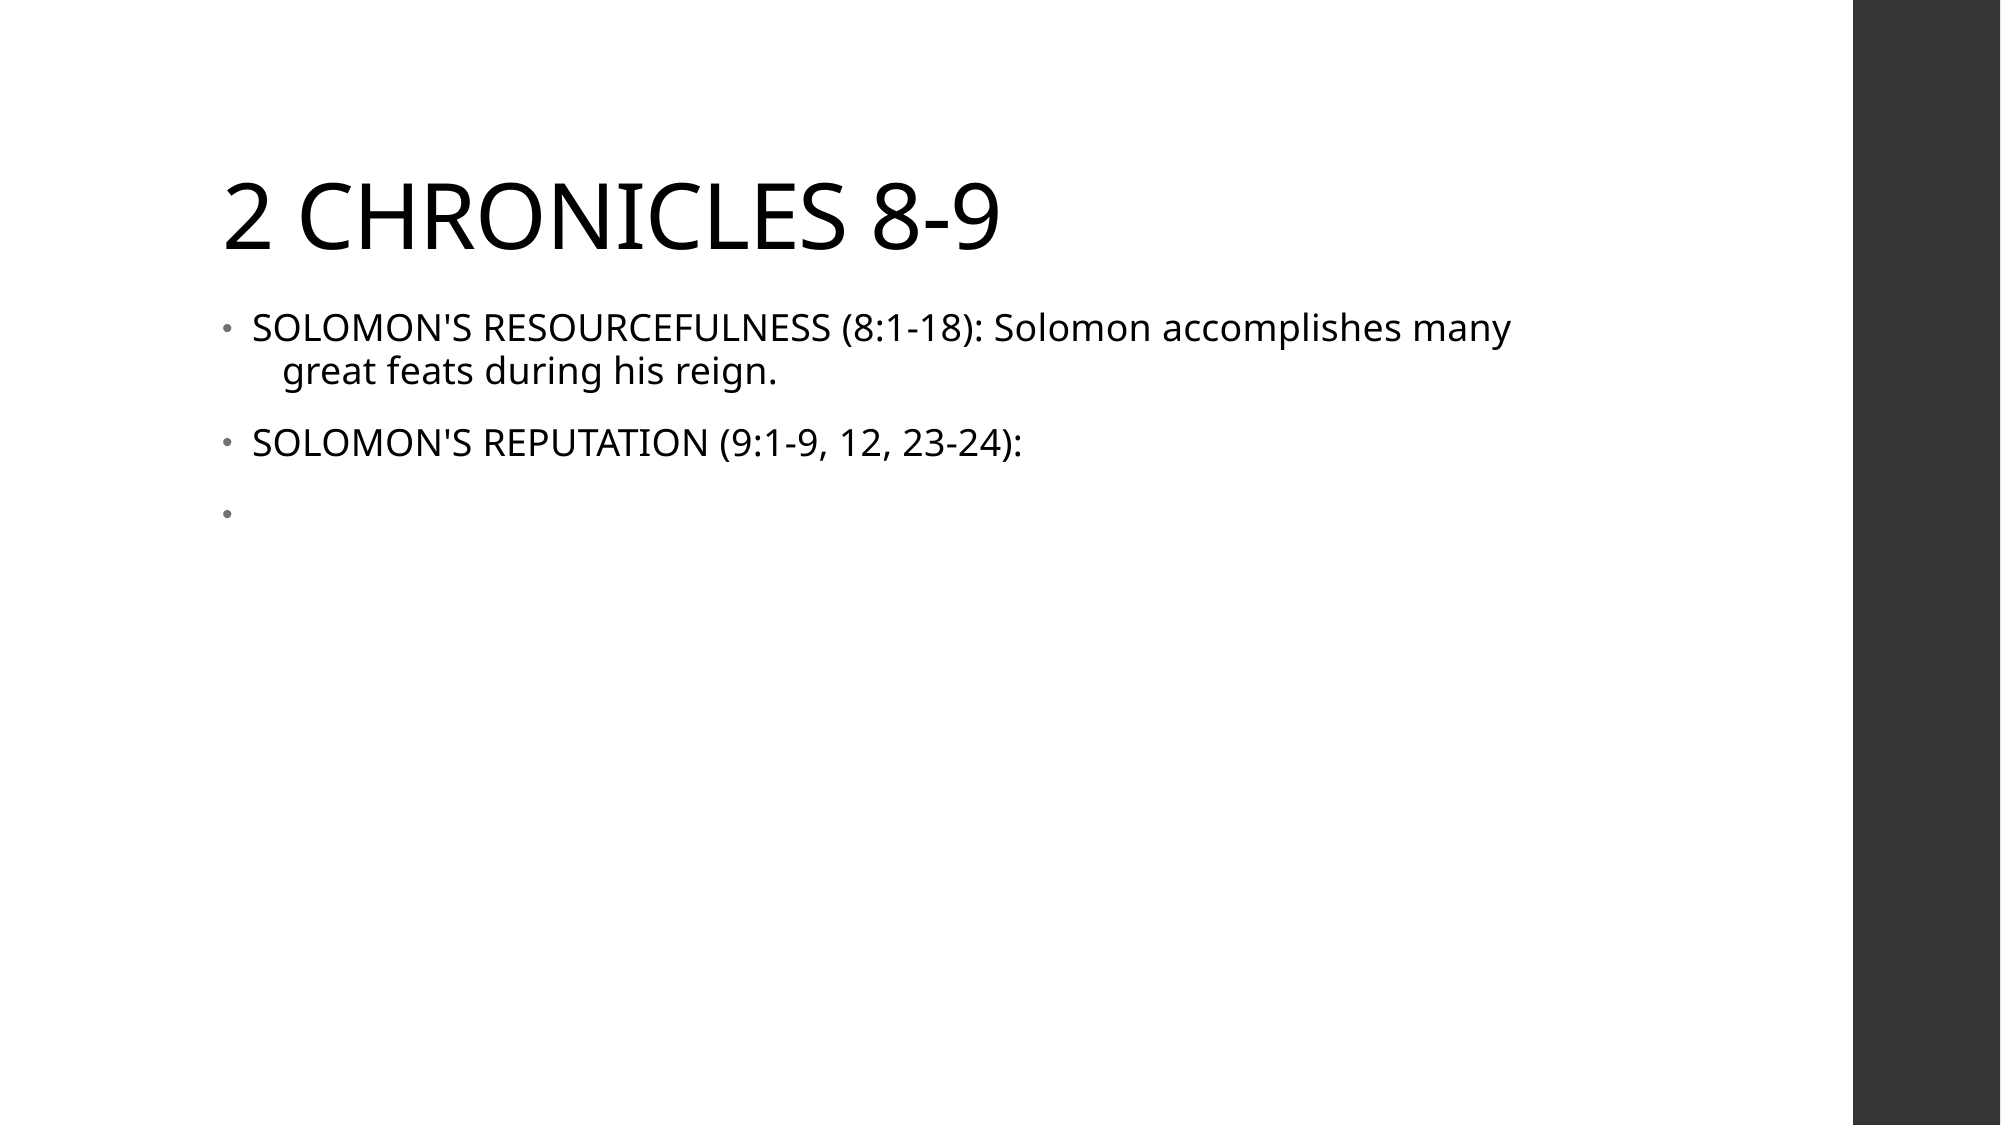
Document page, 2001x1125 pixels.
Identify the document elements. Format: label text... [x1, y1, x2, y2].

title 2 CHRONICLES 8-9 [206, 60, 1797, 278]
list SOLOMON'S RESOURCEFULNESS (8:1-18): Solomon accomplishes many great feats during his reign. SOLOMON'S REPUTATION (9:1-9, 12, 23-24): [206, 299, 1617, 1014]
